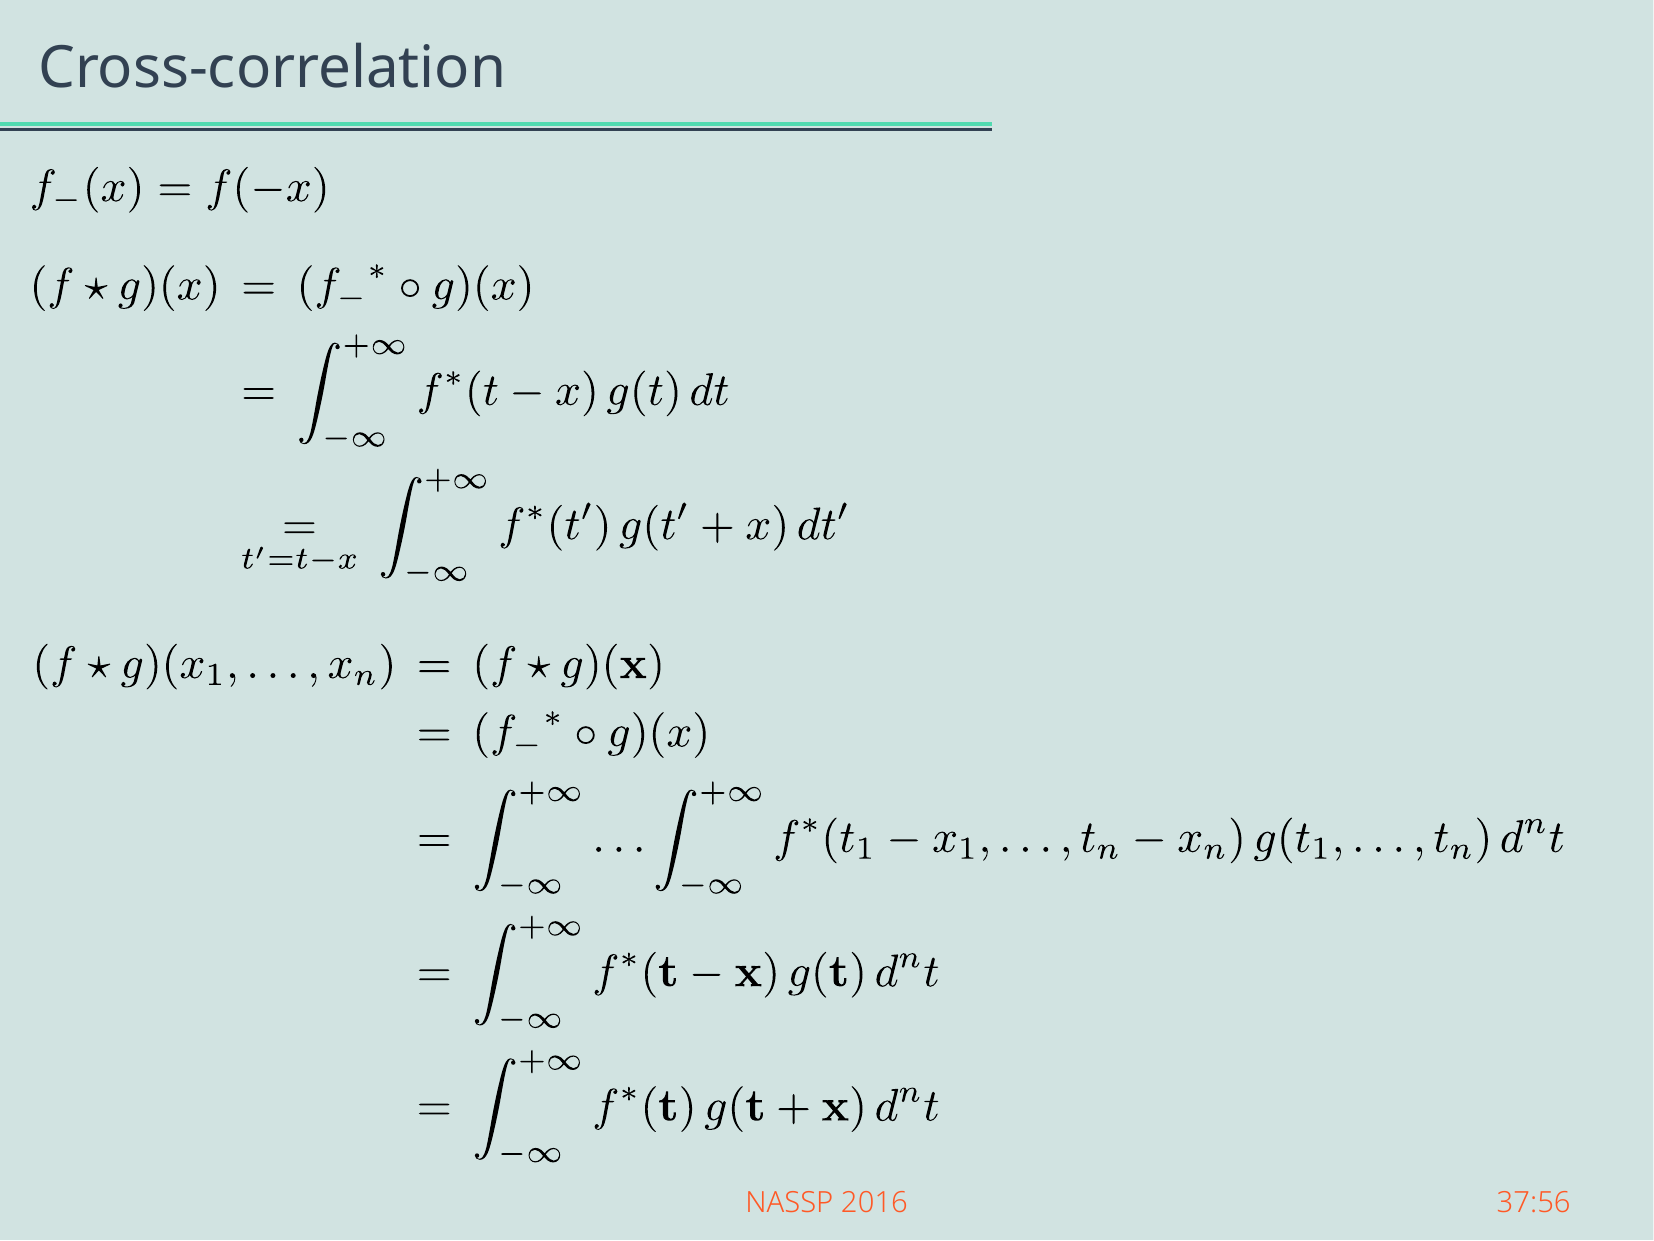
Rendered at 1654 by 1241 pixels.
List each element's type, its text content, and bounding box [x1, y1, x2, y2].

text_box [29, 166, 330, 213]
text_box Cross-correlation [23, 17, 1347, 103]
text_box [29, 264, 848, 585]
text_box [32, 643, 1565, 1166]
